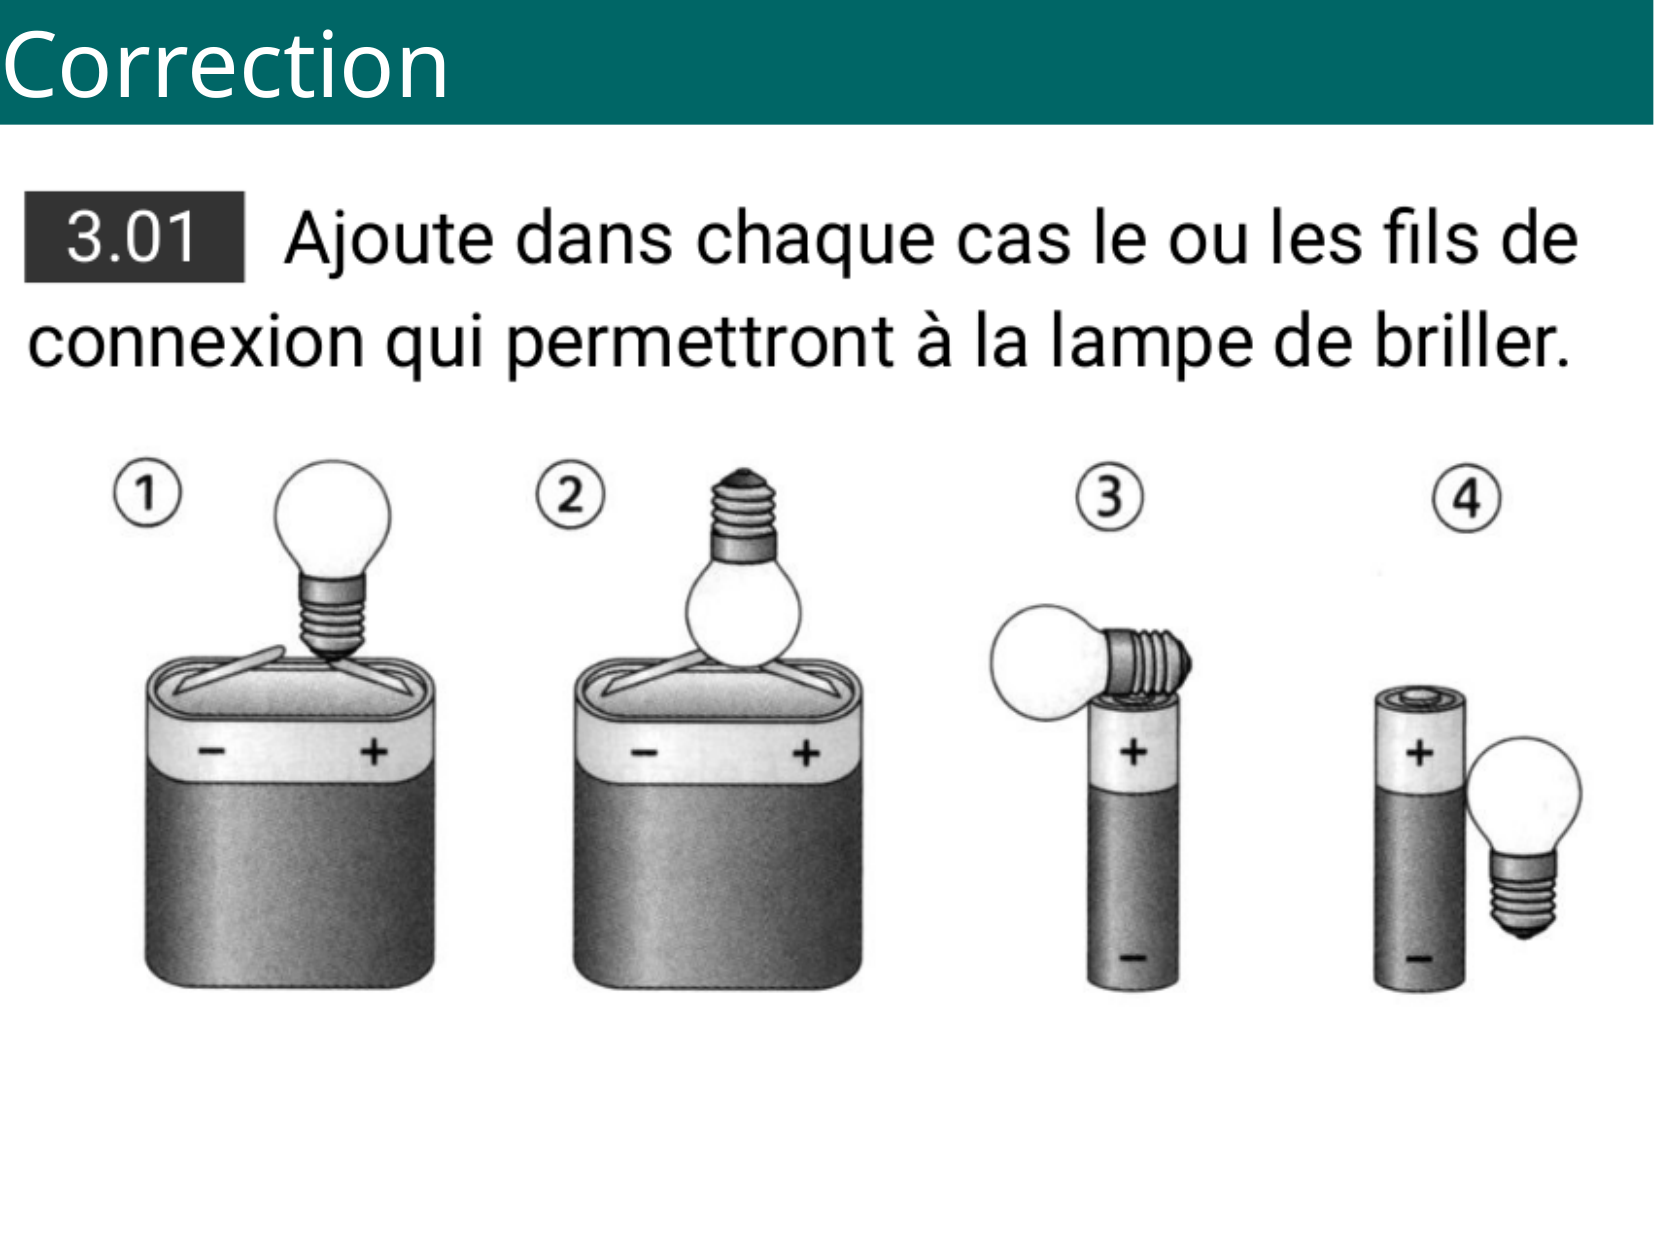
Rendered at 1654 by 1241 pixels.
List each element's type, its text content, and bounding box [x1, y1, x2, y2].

title Correction [0, 8, 1654, 116]
picture [17, 182, 1630, 1028]
